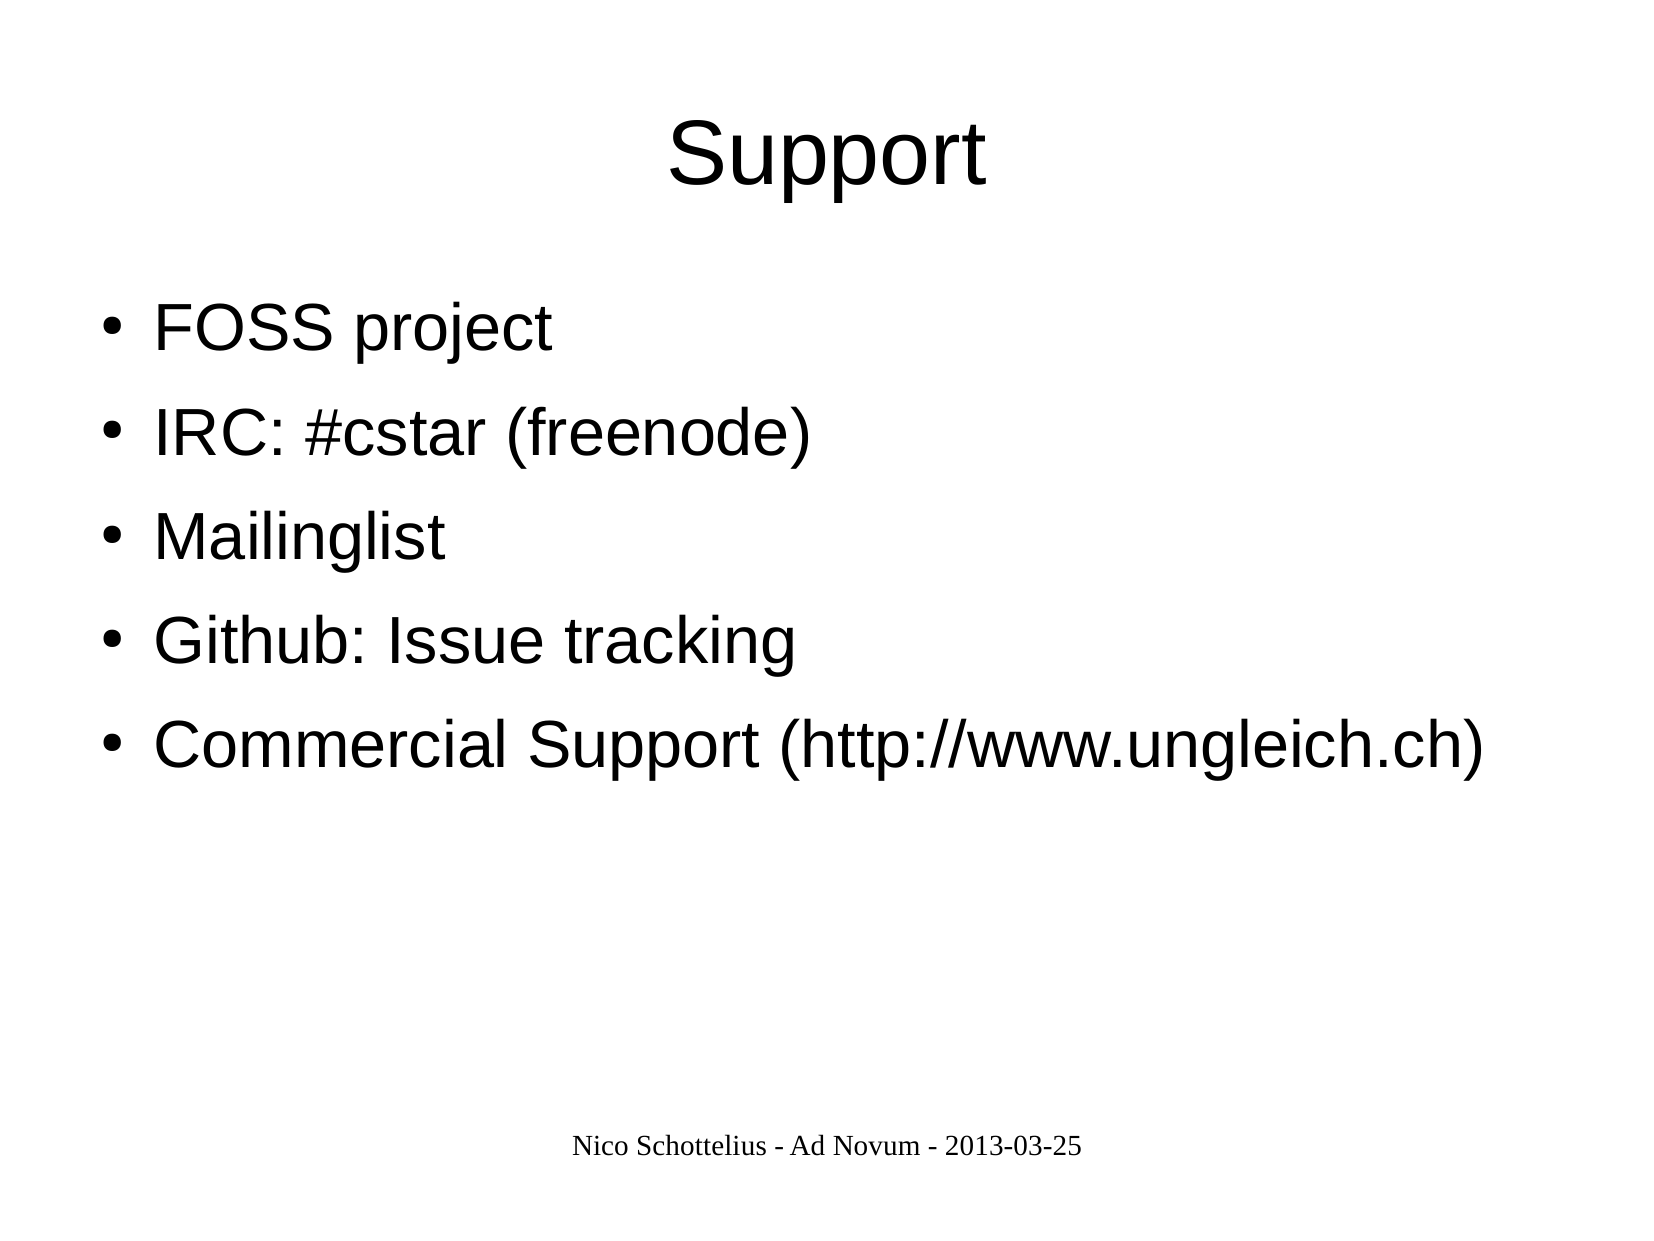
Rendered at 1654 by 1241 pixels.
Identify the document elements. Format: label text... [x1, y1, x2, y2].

title Support [82, 49, 1571, 257]
list FOSS project IRC: #cstar (freenode) Mailinglist Github: Issue tracking Commercial Support (http://www.ungleich.ch) [82, 290, 1538, 886]
